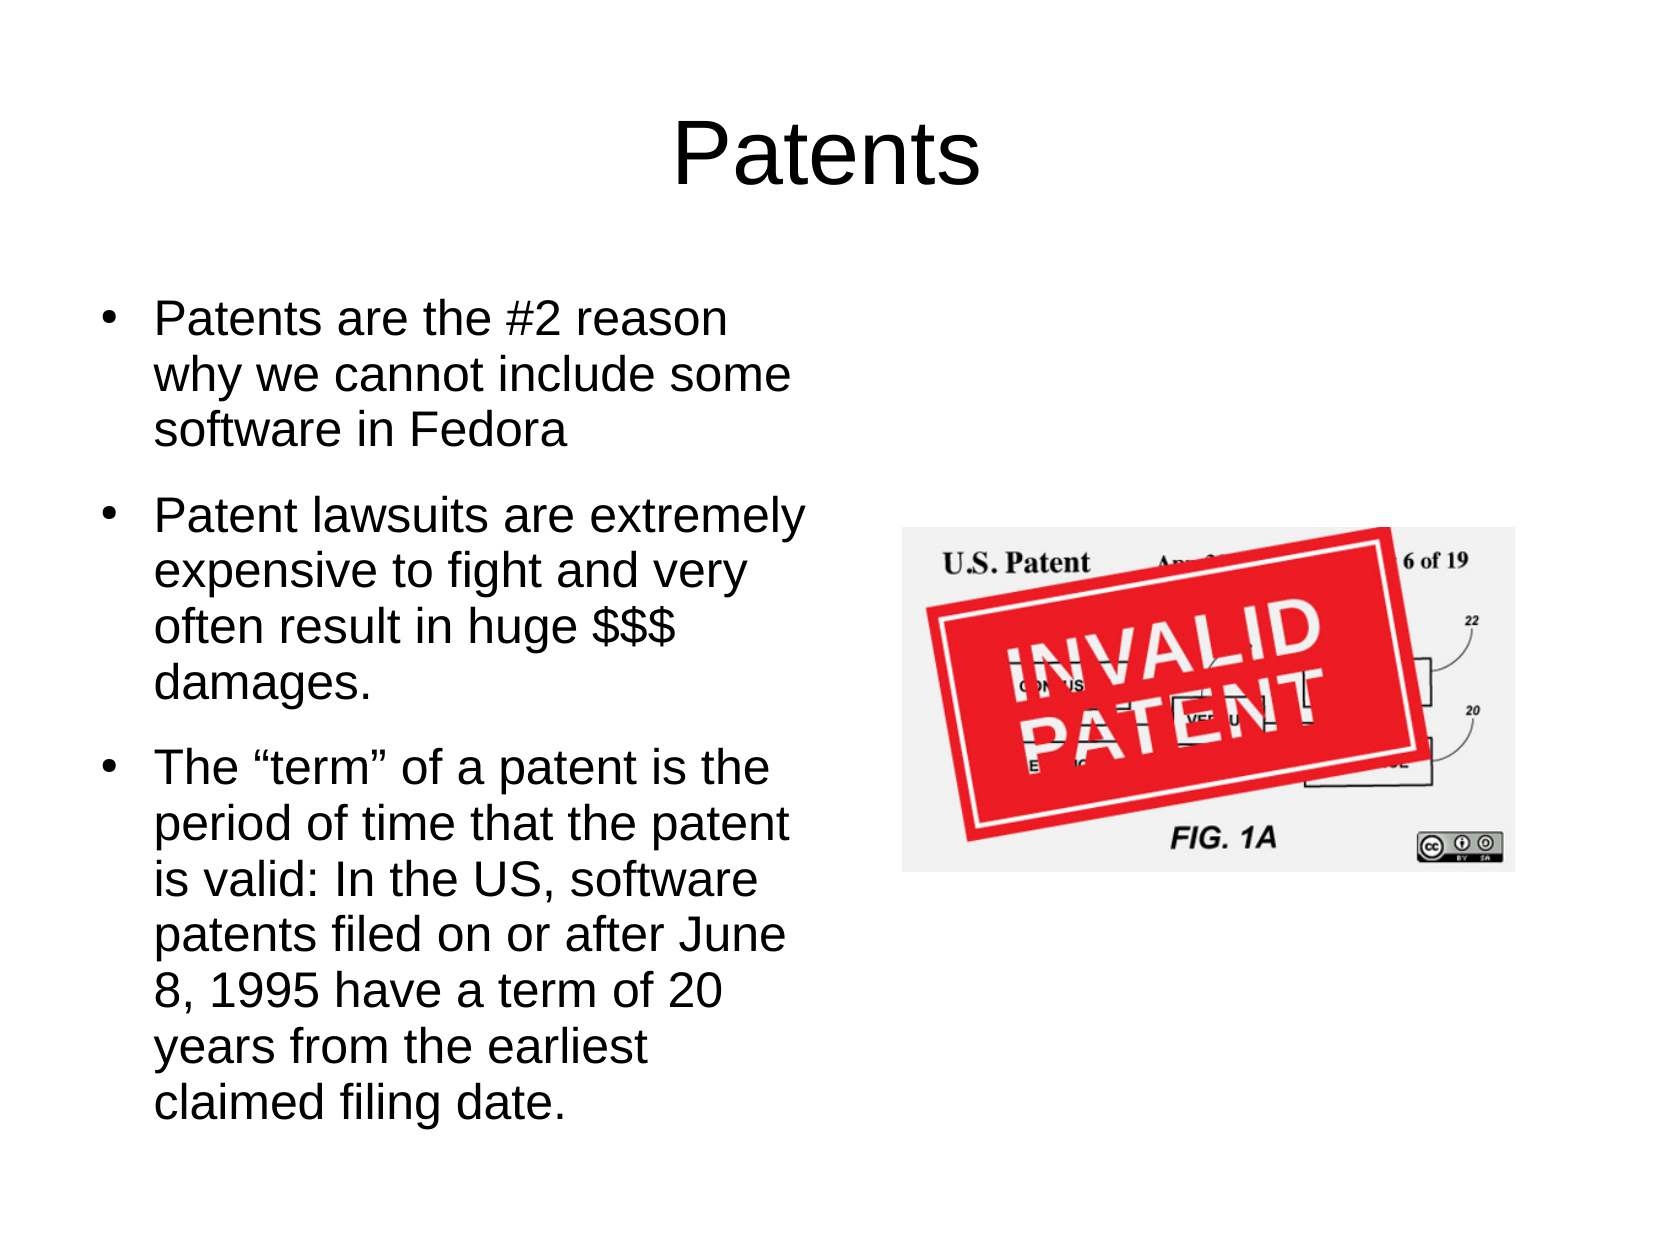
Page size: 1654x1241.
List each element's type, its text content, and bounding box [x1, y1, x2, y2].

list Patents are the #2 reason why we cannot include some software in Fedora Patent lawsuits are extremely expensive to fight and very often result in huge $$$ damages. The “term” of a patent is the period of time that the patent is valid: In the US, software patents filed on or after June 8, 1995 have a term of 20 years from the earliest claimed filing date. [82, 290, 809, 1130]
title Patents [82, 49, 1571, 257]
picture [902, 527, 1515, 872]
